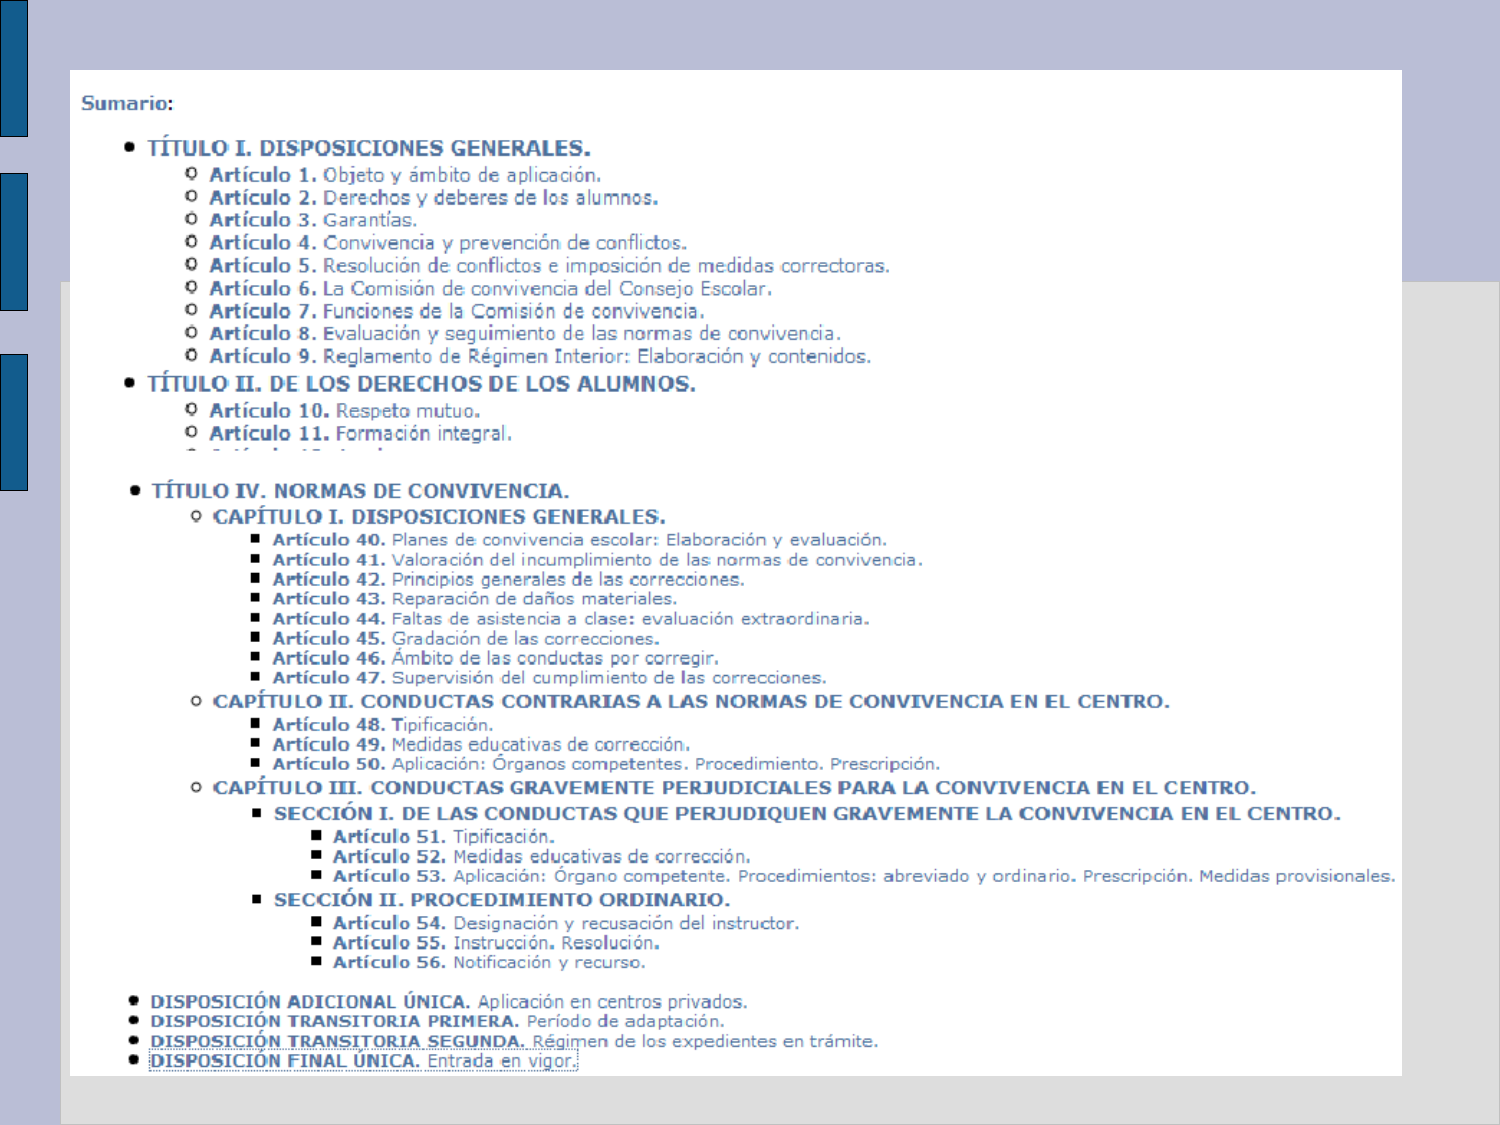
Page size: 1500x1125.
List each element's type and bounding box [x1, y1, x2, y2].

text_box [70, 70, 1402, 1076]
